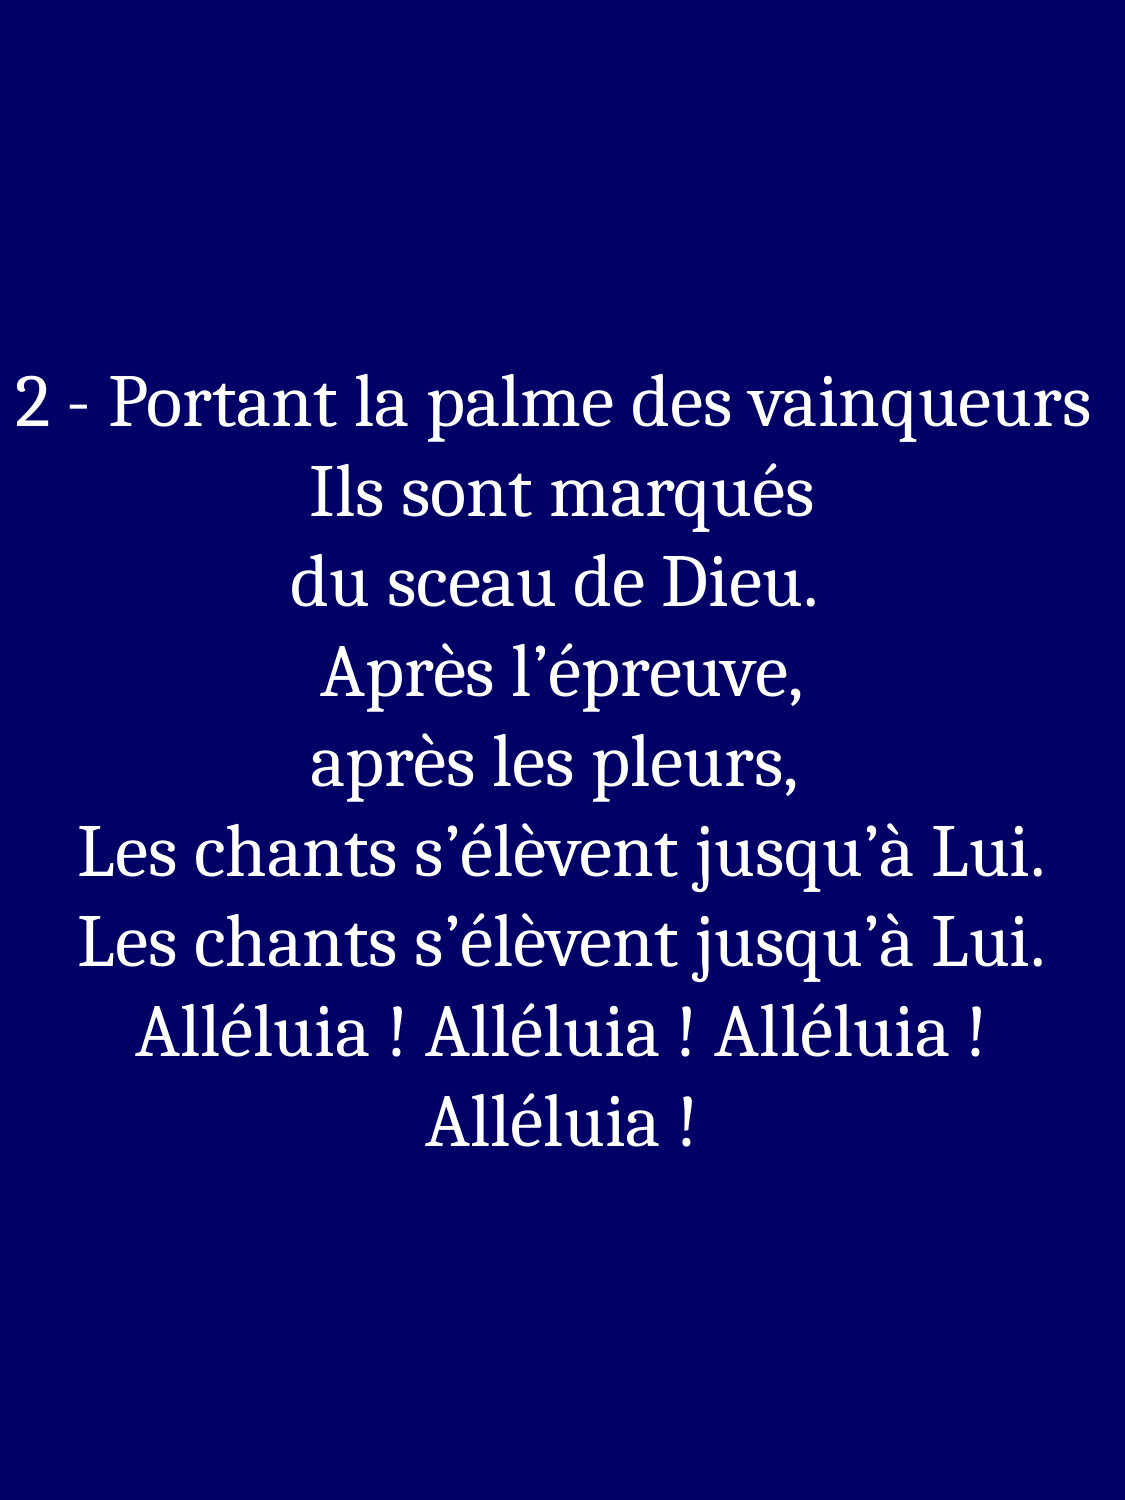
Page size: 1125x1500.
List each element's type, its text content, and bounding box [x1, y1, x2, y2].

text_box 2 - Portant la palme des vainqueurs Ils sont marqués du sceau de Dieu. Après l’épreuve, après les pleurs, Les chants s’élèvent jusqu’à Lui. Les chants s’élèvent jusqu’à Lui. Alléluia ! Alléluia ! Alléluia ! Alléluia ! [0, 73, 1125, 1260]
